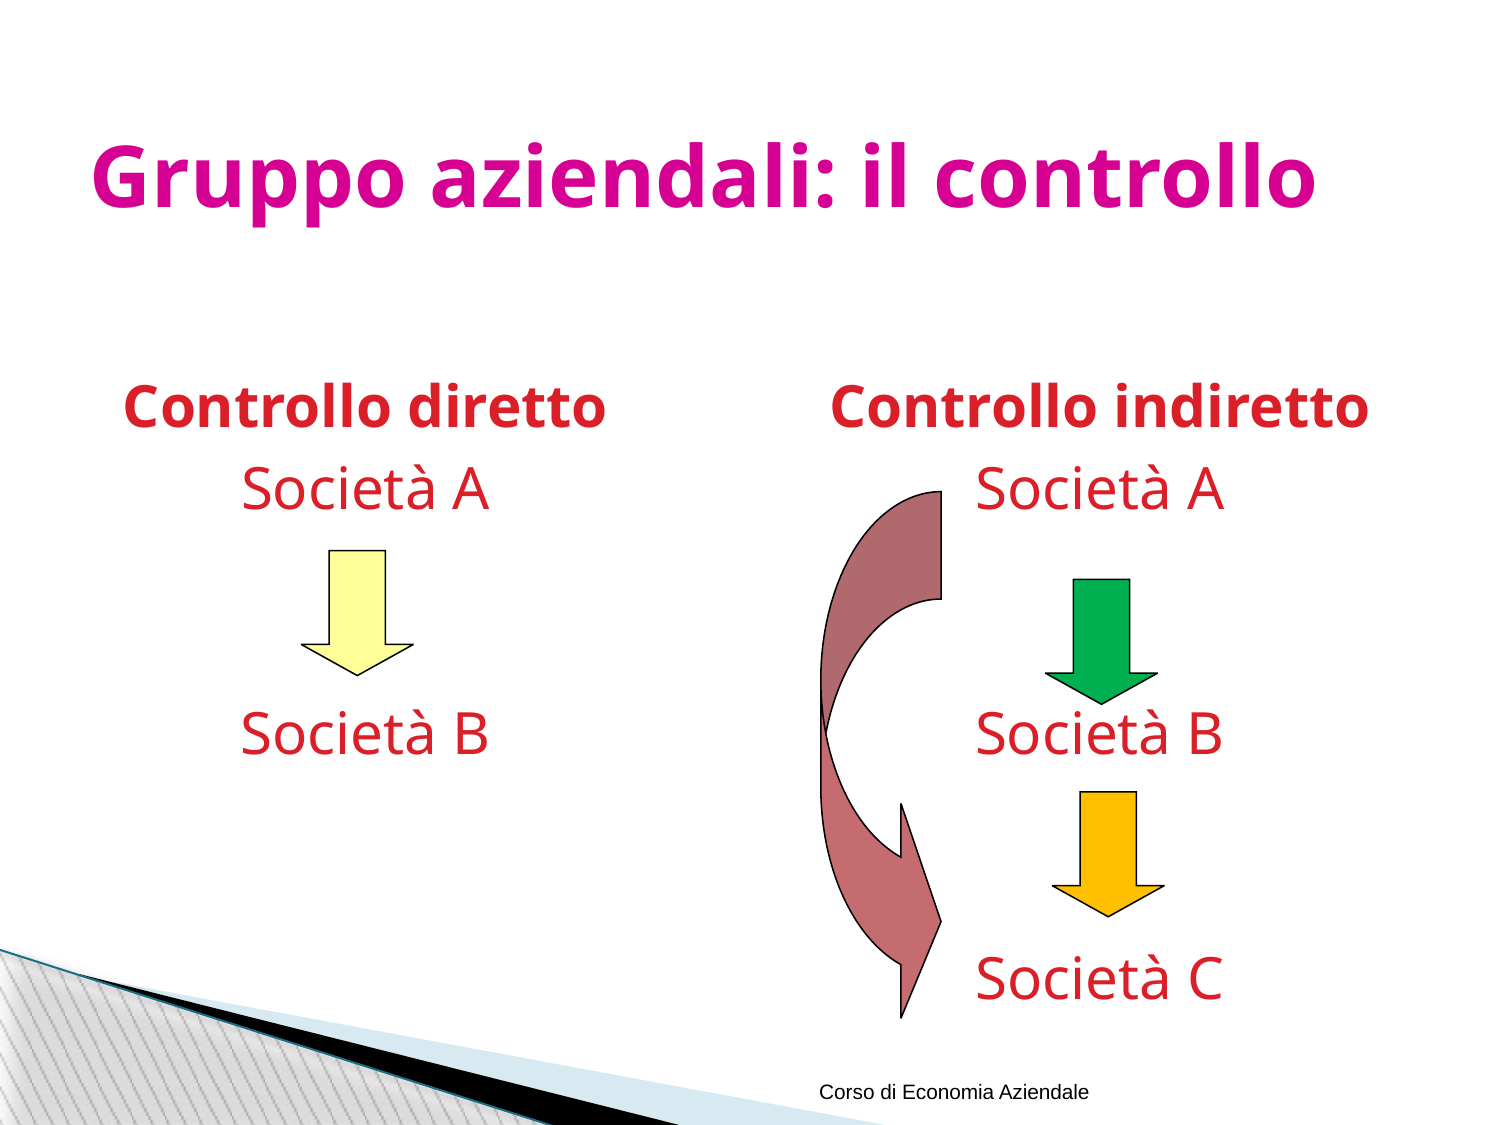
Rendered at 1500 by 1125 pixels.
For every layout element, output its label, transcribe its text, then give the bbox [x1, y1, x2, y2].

text_box [1052, 791, 1165, 917]
text_box Controllo diretto Società A Società B [53, 361, 678, 846]
text_box [1045, 579, 1158, 705]
text_box [820, 491, 942, 1019]
title Gruppo aziendali: il controllo [75, 45, 1425, 233]
footer Corso di Economia Aziendale [718, 1051, 1105, 1112]
text_box [301, 550, 414, 676]
text_box Controllo indiretto Società A Società B Società C [787, 361, 1413, 1037]
